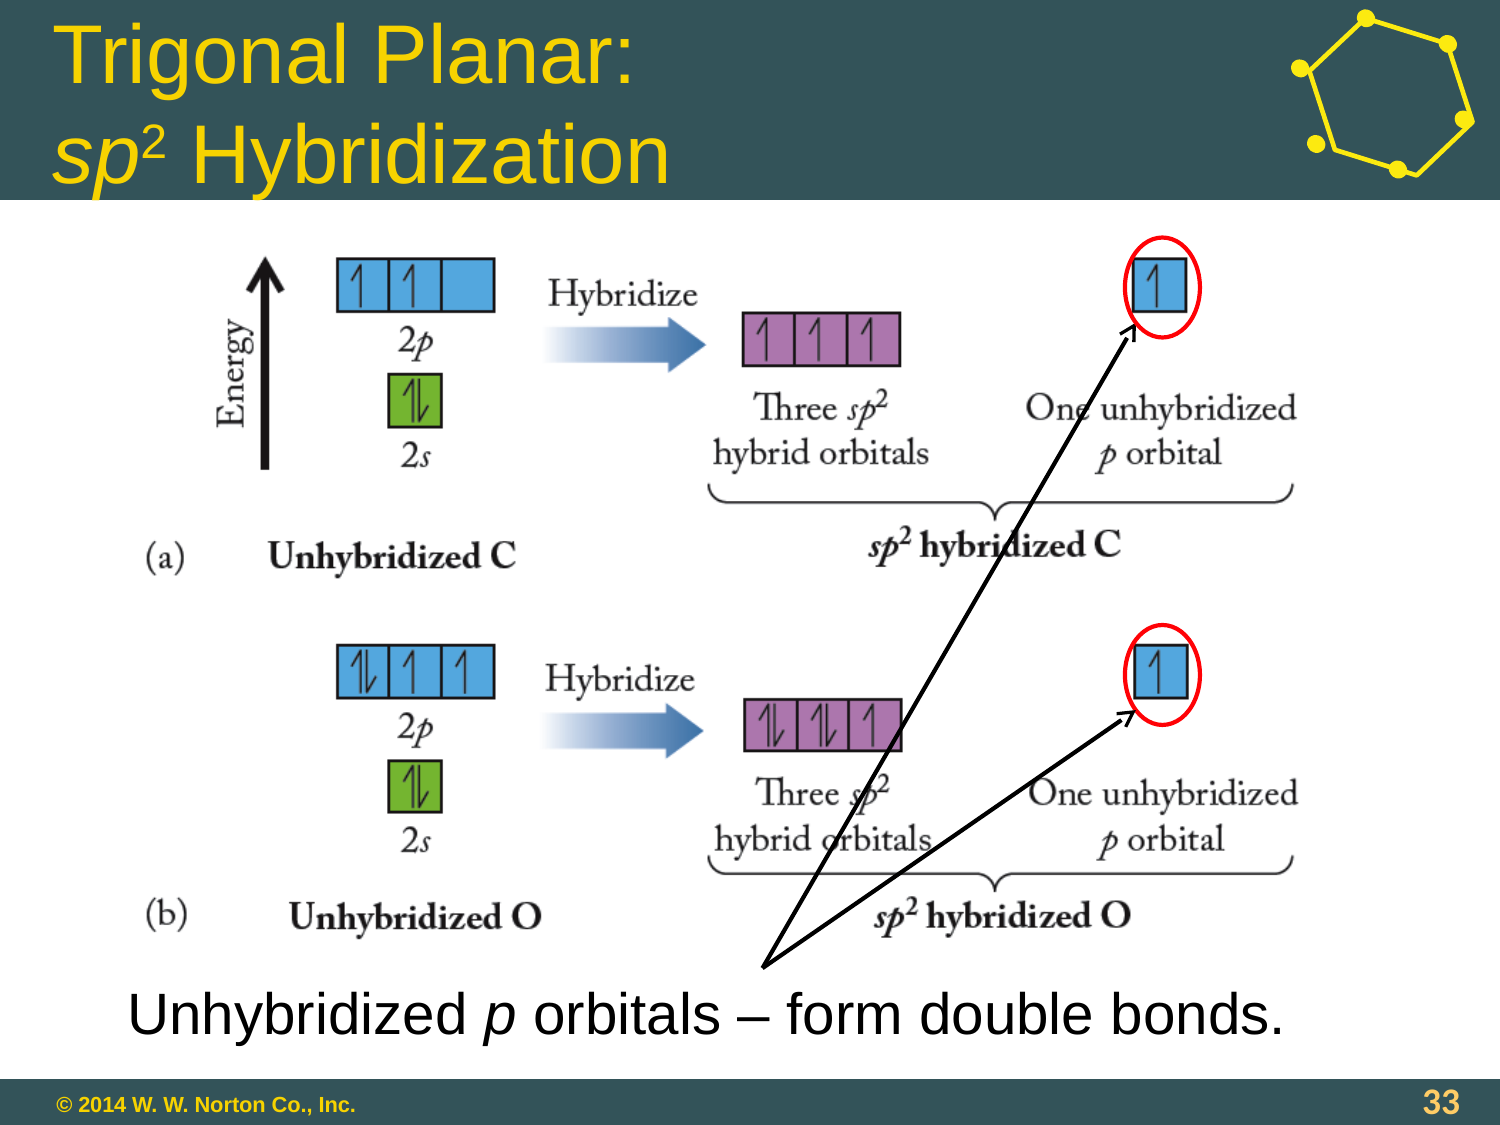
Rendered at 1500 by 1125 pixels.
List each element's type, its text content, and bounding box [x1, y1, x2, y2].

picture [137, 249, 1300, 945]
slide_number <number> [1400, 1073, 1475, 1125]
picture [1128, 249, 1197, 335]
title Trigonal Planar: sp2 Hybridization [37, 12, 1118, 188]
text_box Unhybridized p orbitals – form double bonds. [112, 968, 1413, 1054]
